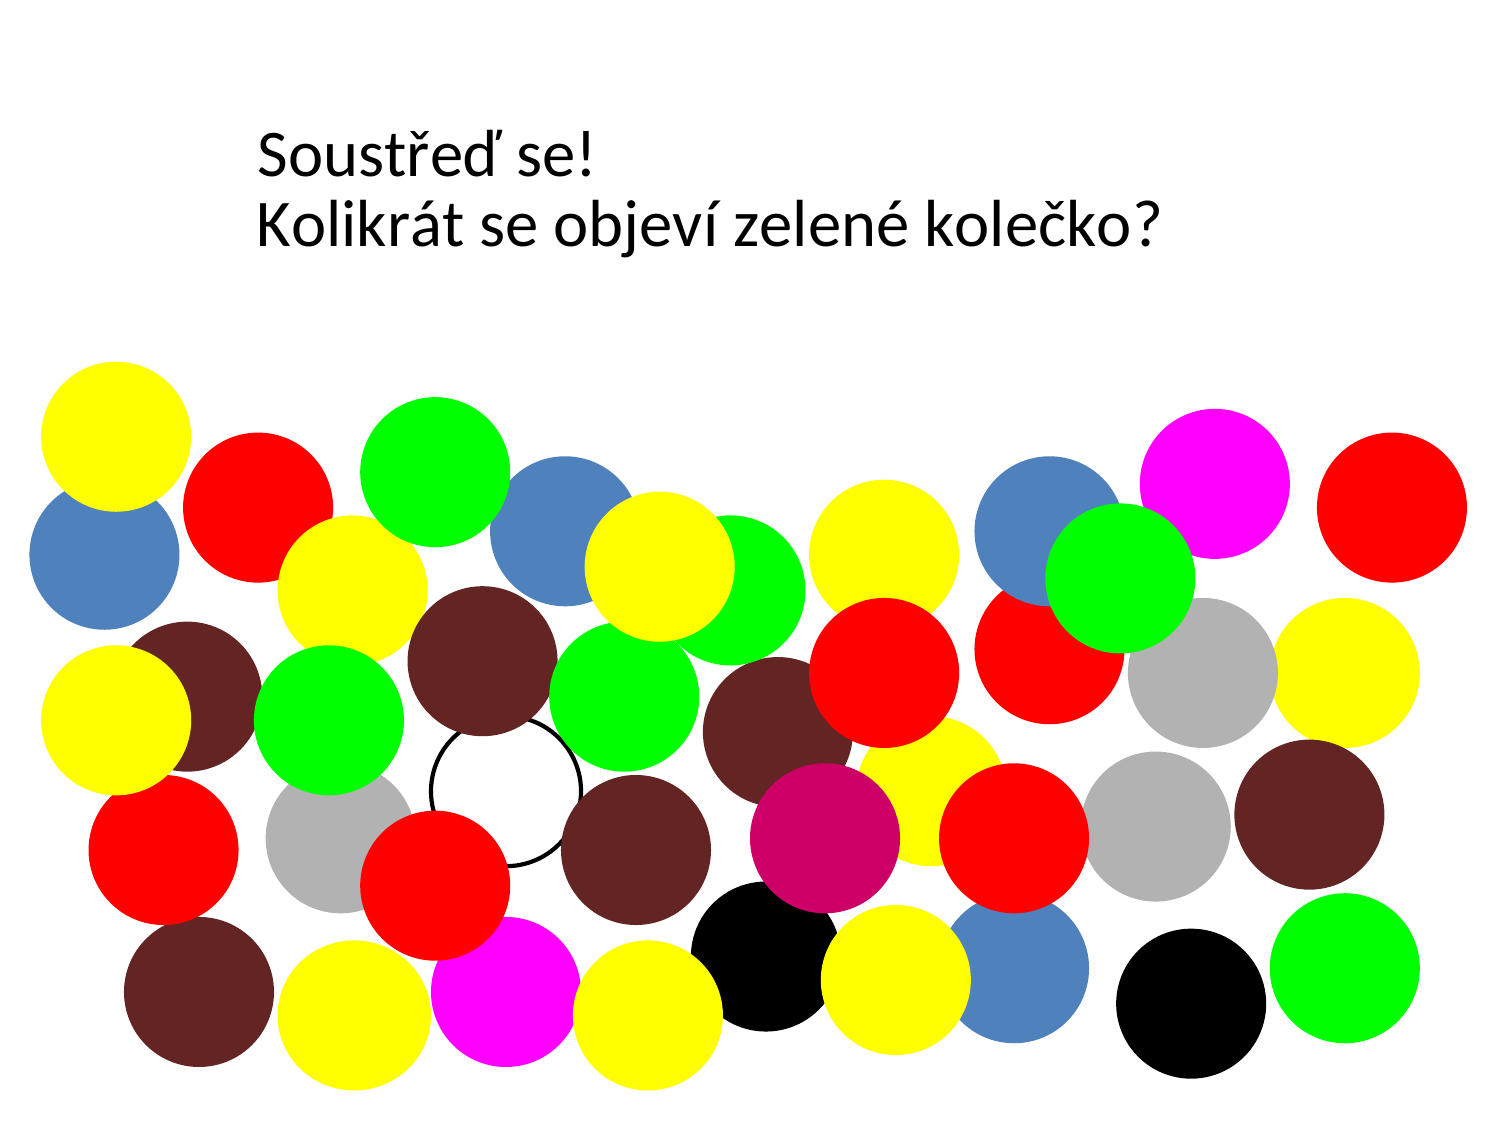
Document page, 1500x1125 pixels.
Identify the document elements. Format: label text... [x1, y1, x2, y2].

text_box [1116, 928, 1267, 1079]
text_box [1269, 893, 1420, 1044]
text_box [1316, 432, 1467, 583]
text_box Kolikrát se objeví zelené kolečko? [241, 172, 1179, 269]
text_box [29, 361, 192, 630]
text_box Soustřeď se! [243, 101, 613, 198]
text_box [974, 408, 1420, 890]
text_box [41, 397, 1231, 1091]
